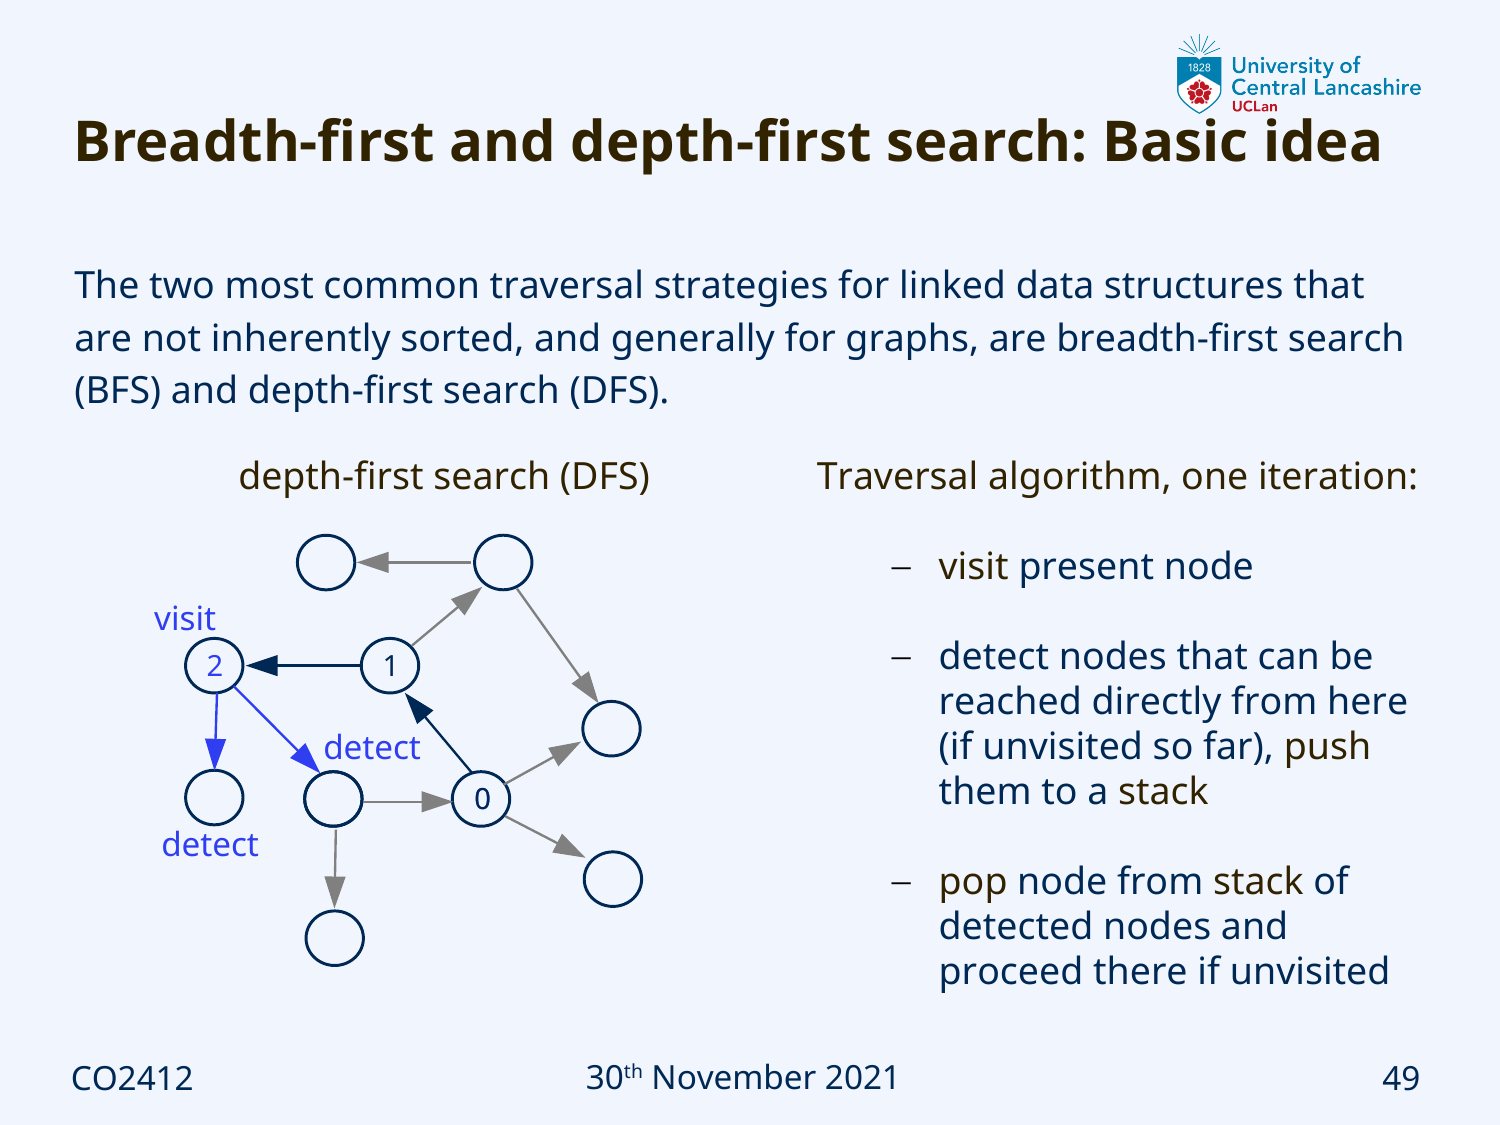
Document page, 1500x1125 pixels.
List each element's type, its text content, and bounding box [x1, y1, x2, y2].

text_box detect [141, 815, 280, 871]
text_box detect [303, 719, 442, 774]
text_box 0 [459, 773, 508, 823]
text_box Traversal algorithm, one iteration: visit present node detect nodes that can be reached directly from here (if unvisited so far), push them to a stack pop node from stack of detected nodes and proceed there if unvisited [802, 444, 1443, 1000]
text_box visit [135, 590, 236, 645]
text_box The two most common traversal strategies for linked data structures that are not inherently sorted, and generally for graphs, are breadth-first search (BFS) and depth-first search (DFS). [59, 246, 1435, 419]
picture [1177, 34, 1421, 54]
title Breadth-first and depth-first search: Basic idea [58, 54, 1500, 224]
text_box 1 [368, 639, 416, 690]
text_box 2 [191, 639, 240, 690]
text_box depth-first search (DFS) [223, 444, 707, 511]
